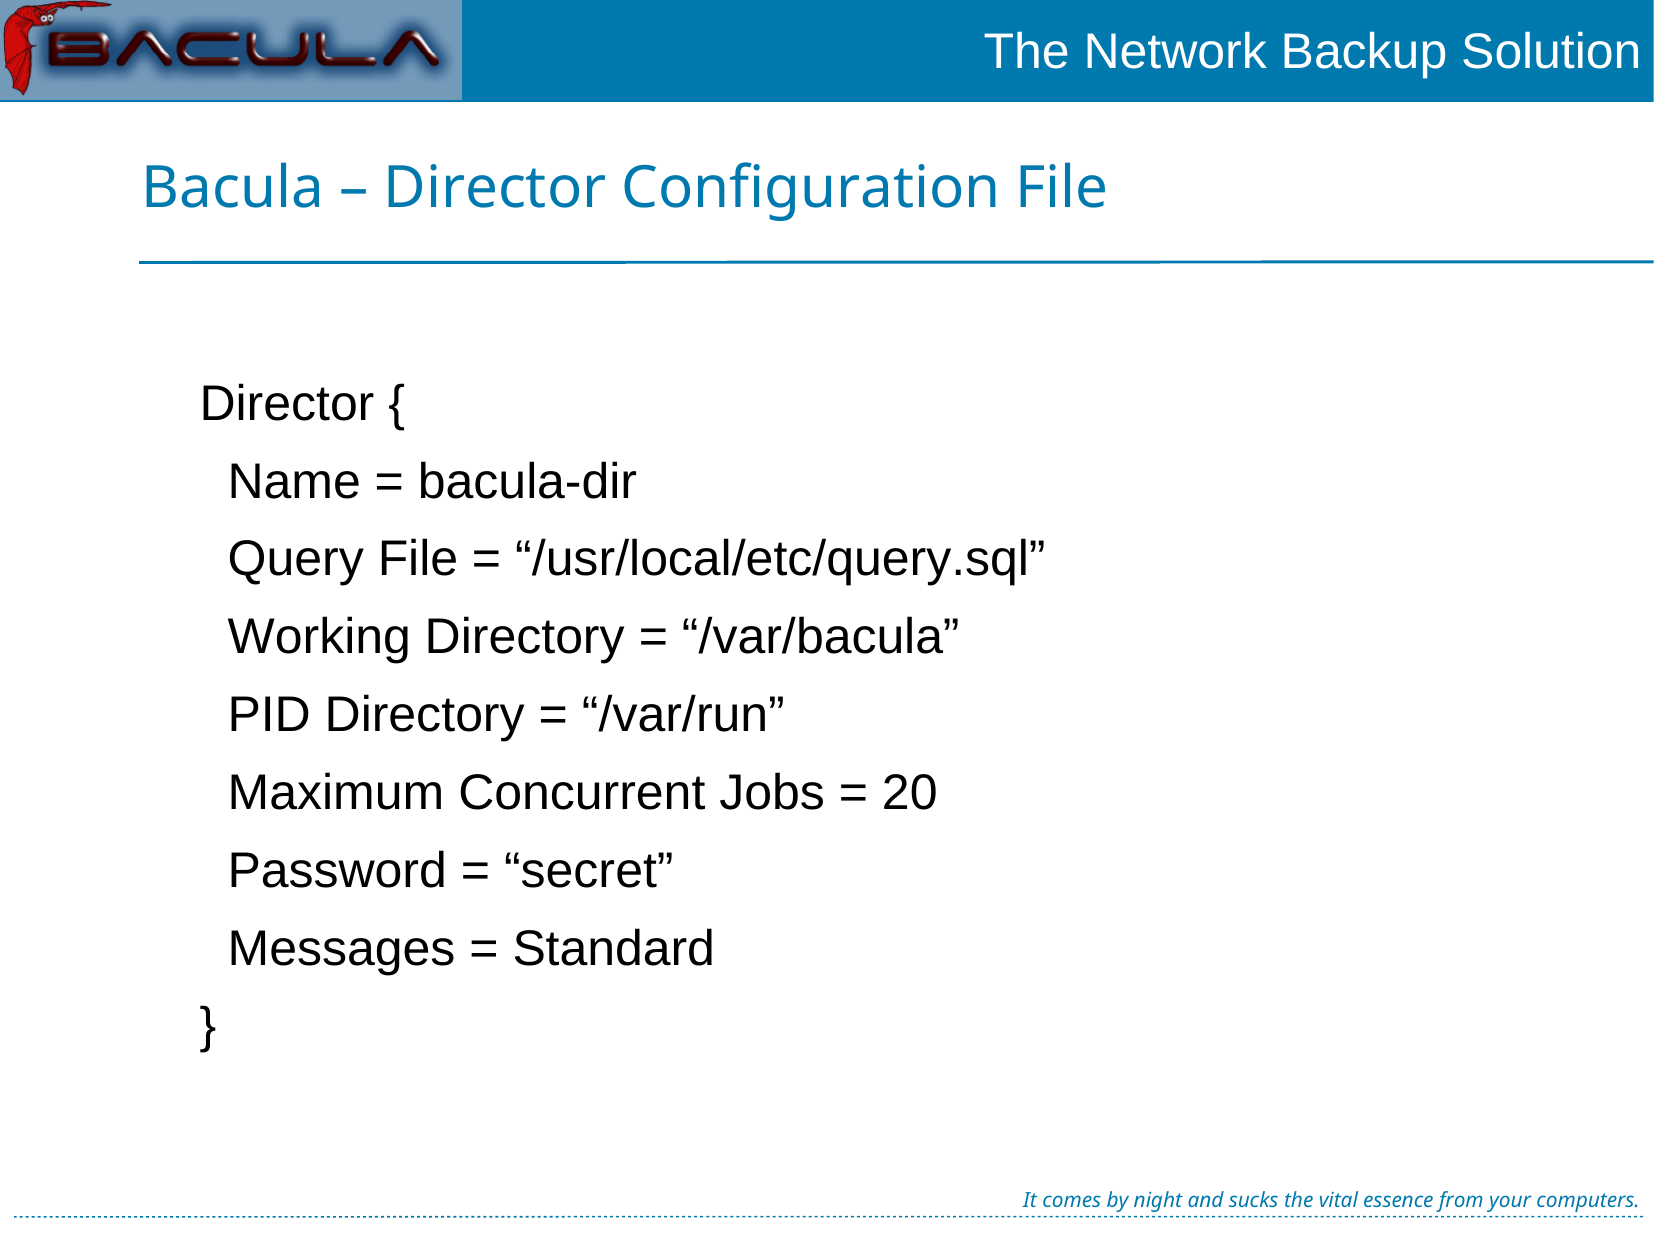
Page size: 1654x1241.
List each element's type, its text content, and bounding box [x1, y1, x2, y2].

title Bacula – Director Configuration File [141, 112, 1501, 226]
list Director { Name = bacula-dir Query File = “/usr/local/etc/query.sql” Working Directory = “/var/bacula” PID Directory = “/var/run” Maximum Concurrent Jobs = 20 Password = “secret” Messages = Standard } [140, 375, 1534, 1127]
picture [0, 0, 461, 99]
